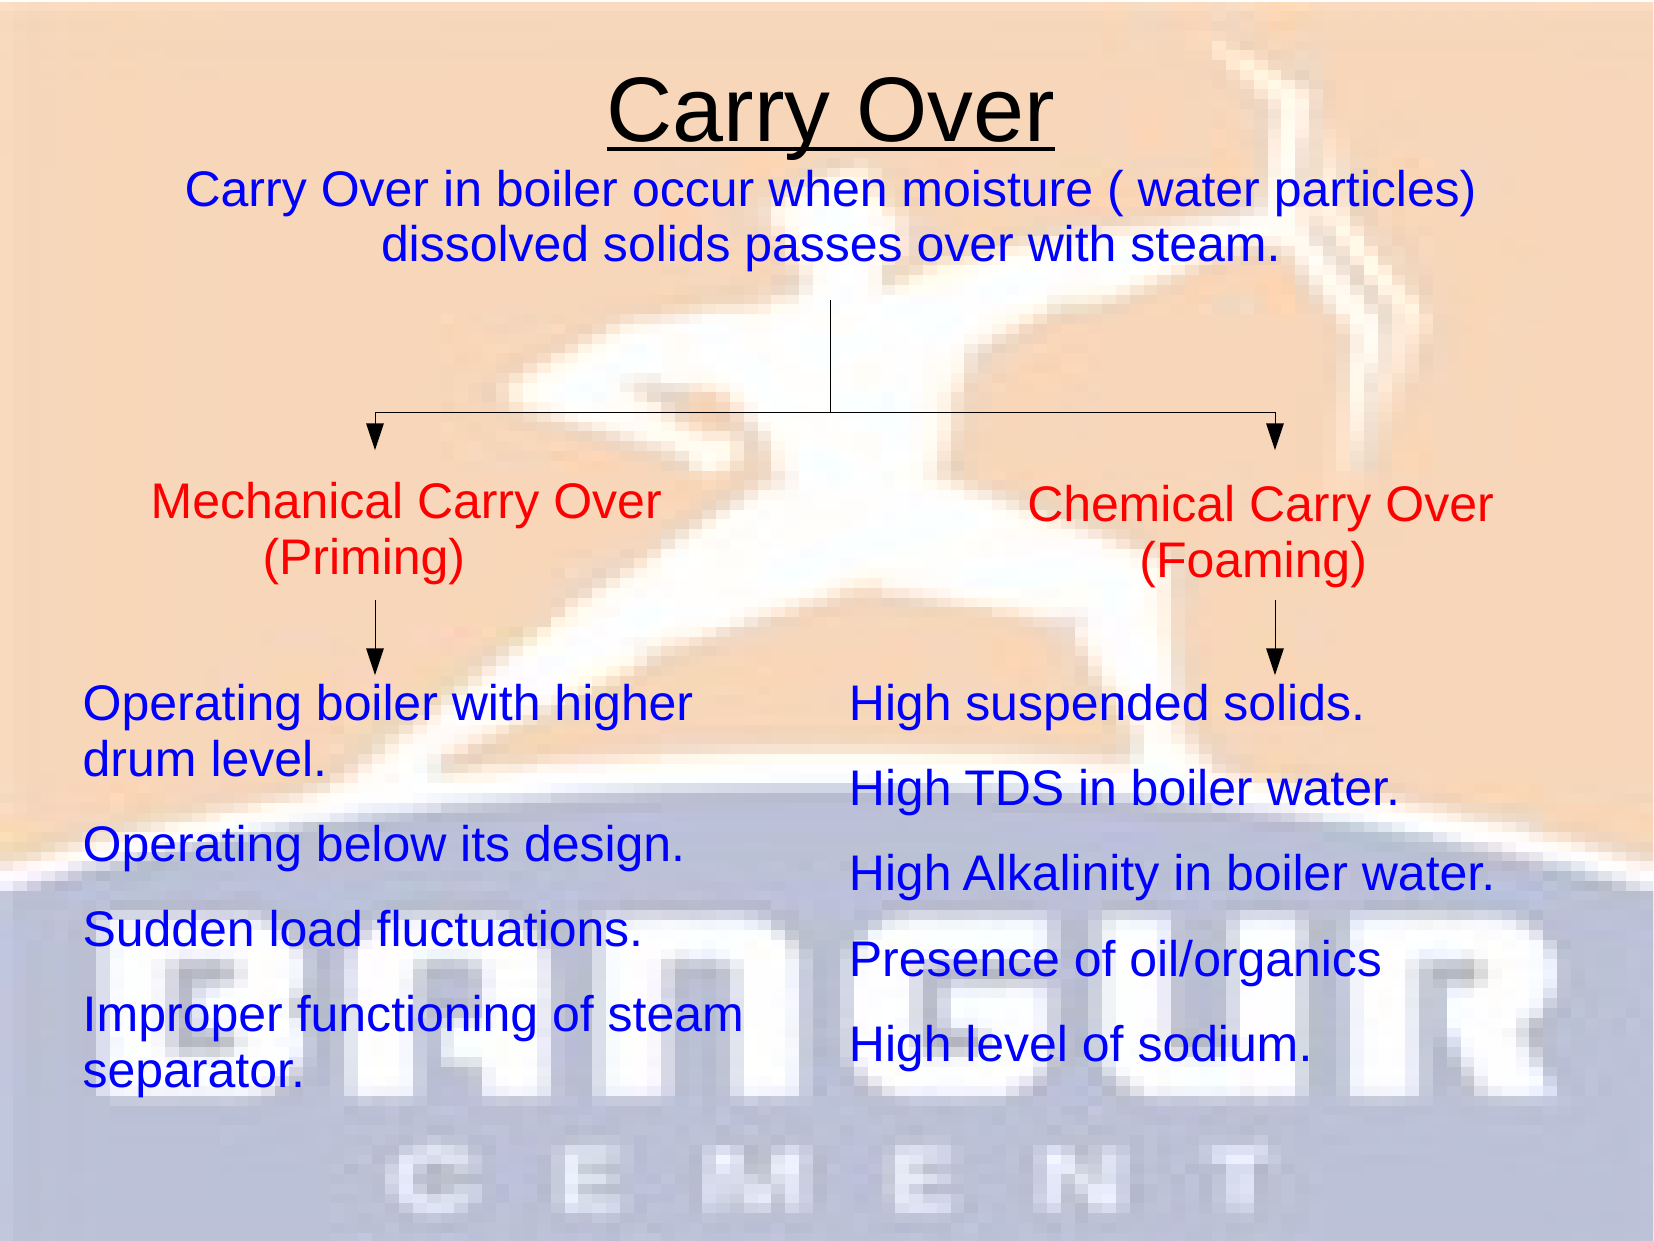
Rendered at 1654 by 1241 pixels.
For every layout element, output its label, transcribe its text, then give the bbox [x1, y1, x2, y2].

picture [0, 2, 1654, 1241]
list Operating boiler with higher drum level. Operating below its design. Sudden load fluctuations. Improper functioning of steam separator. [82, 675, 809, 1099]
list High suspended solids. High TDS in boiler water. High Alkalinity in boiler water. Presence of oil/organics High level of sodium. [848, 675, 1576, 1163]
title Carry Over Carry Over in boiler occur when moisture ( water particles) dissolved solids passes over with steam. [86, 58, 1576, 376]
text_box Chemical Carry Over (Foaming) [1012, 469, 1509, 638]
text_box Mechanical Carry Over (Priming) [135, 466, 677, 593]
